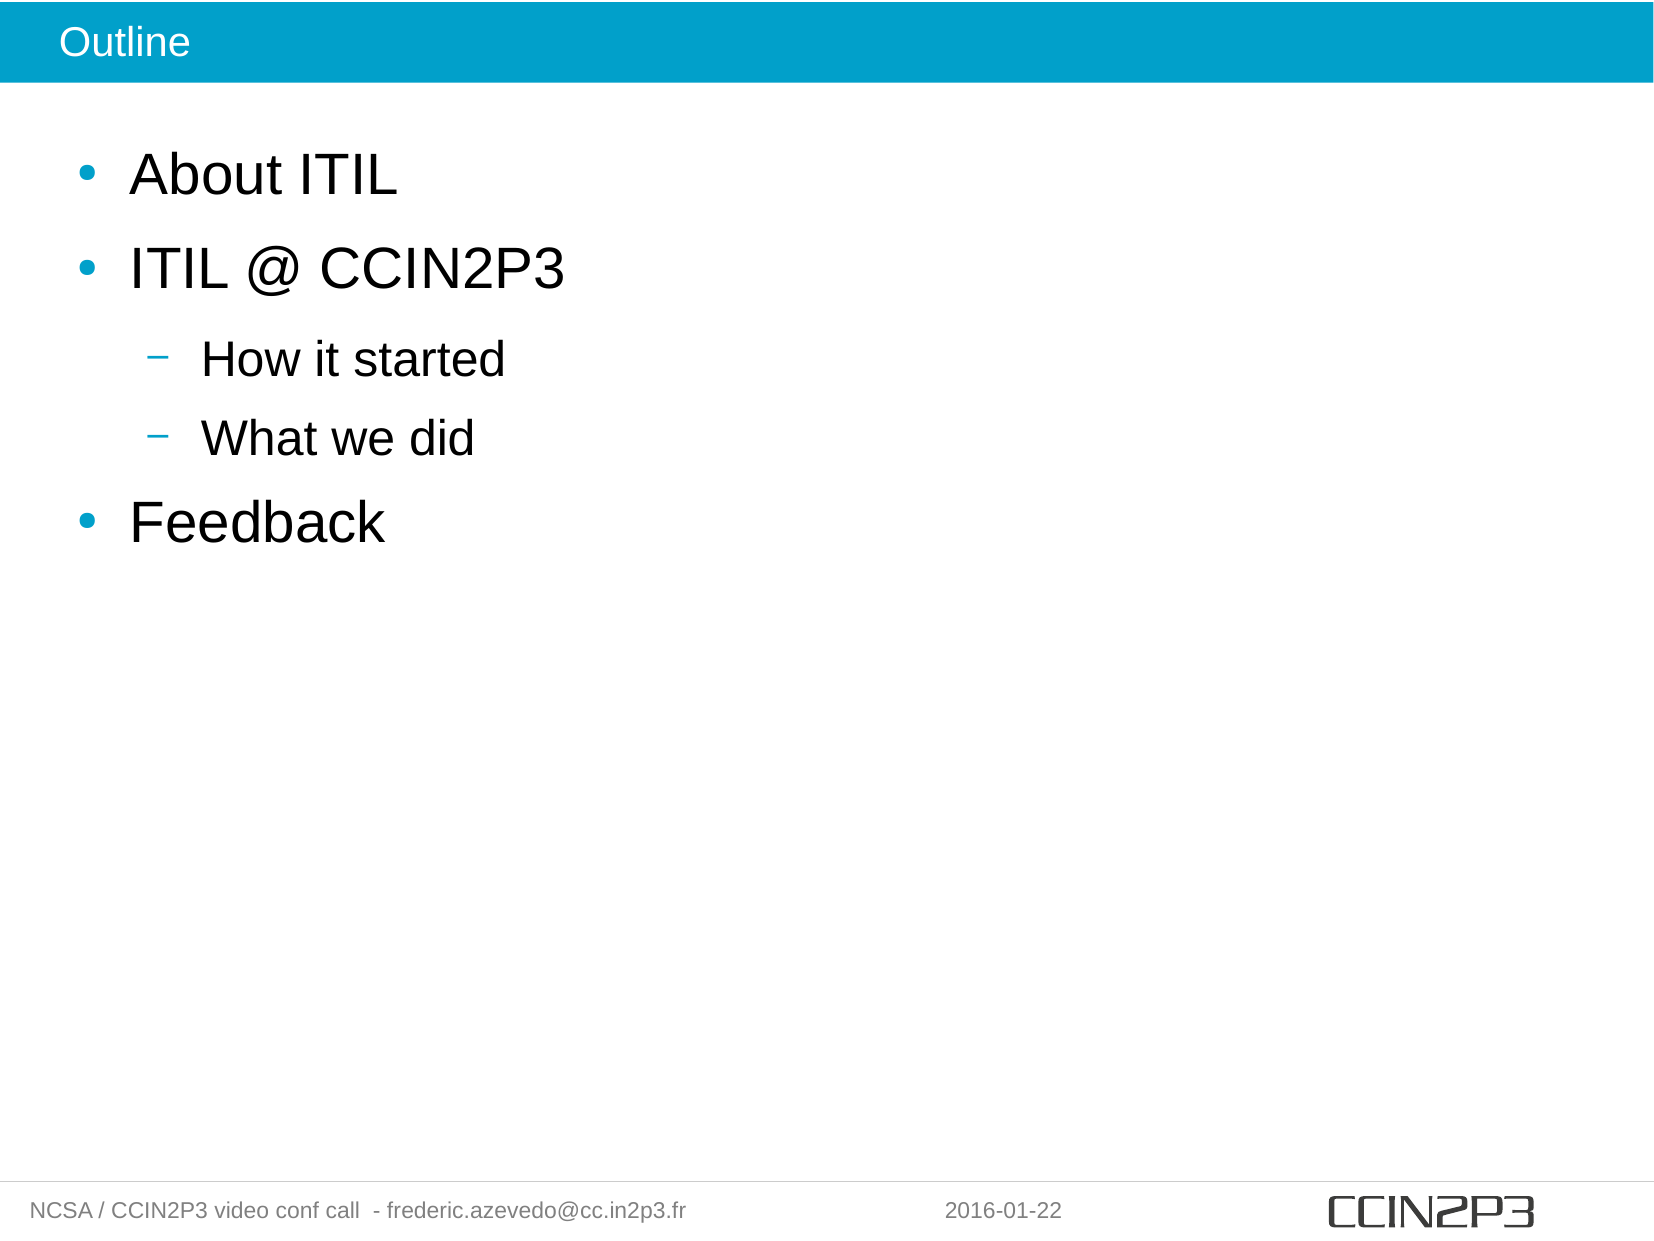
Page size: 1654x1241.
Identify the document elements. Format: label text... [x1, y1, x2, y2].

title Outline [0, 2, 1654, 83]
list About ITIL ITIL @ CCIN2P3 How it started What we did Feedback [59, 141, 1607, 1134]
